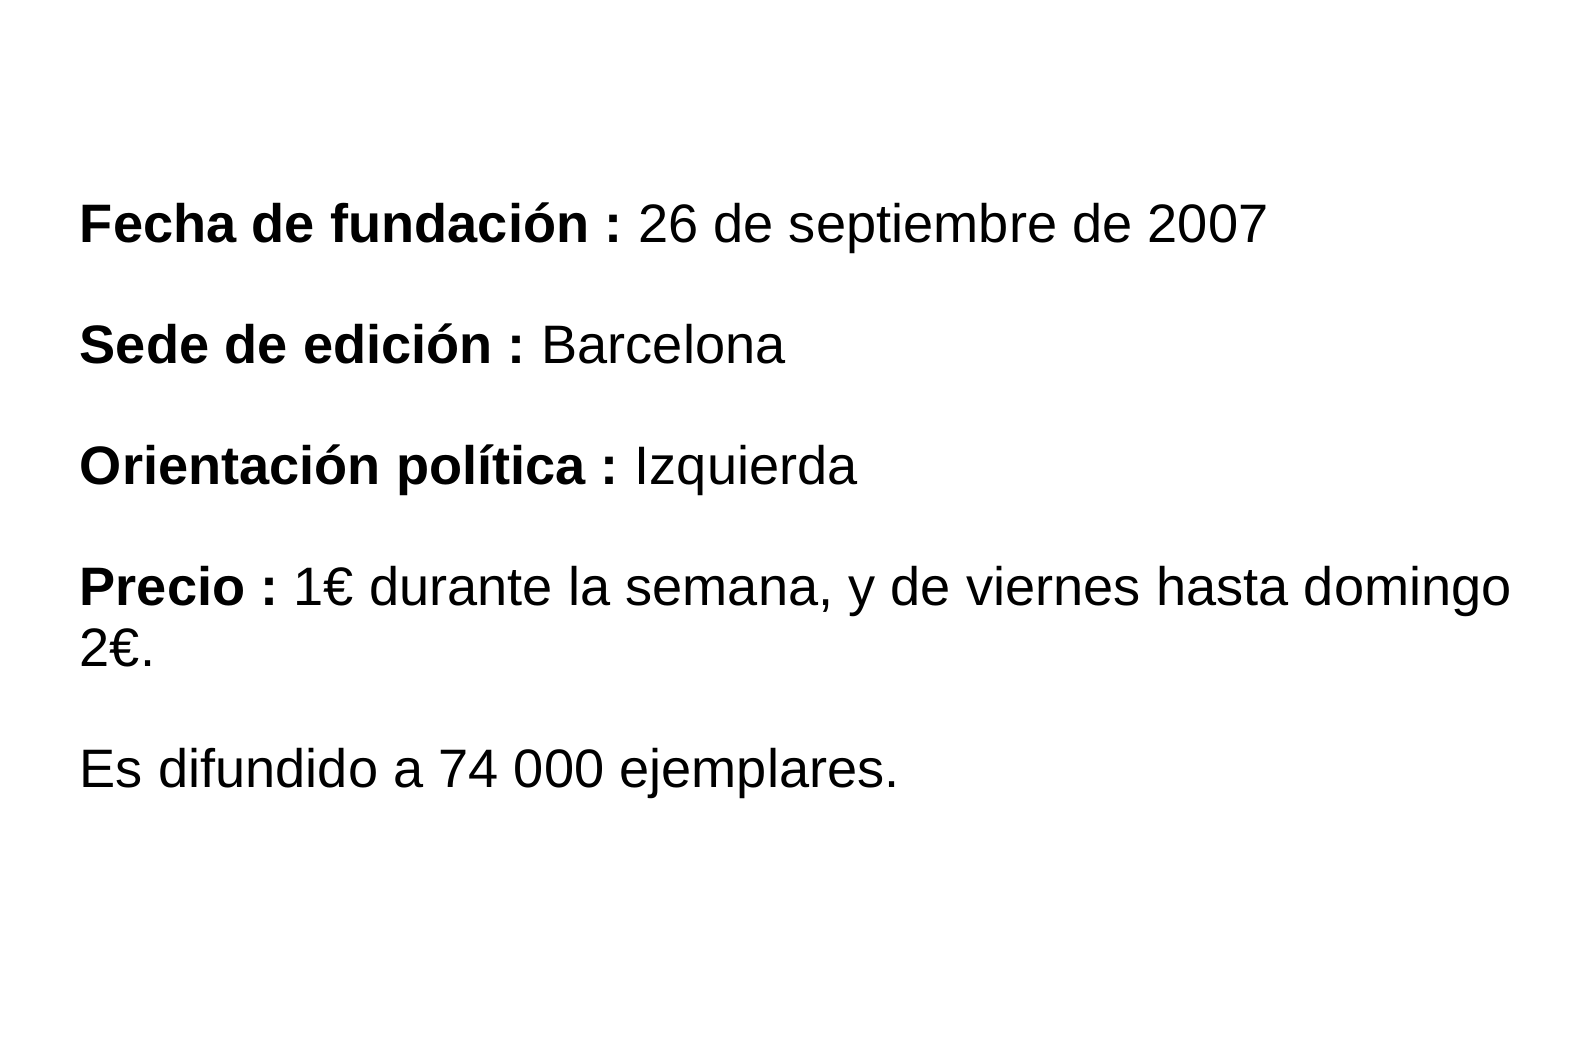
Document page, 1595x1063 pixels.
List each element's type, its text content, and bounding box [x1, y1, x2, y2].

subtitle Fecha de fundación : 26 de septiembre de 2007 Sede de edición : Barcelona Orientación política : Izquierda Precio : 1€ durante la semana, y de viernes hasta domingo 2€. Es difundido a 74 000 ejemplares. [79, 42, 1515, 951]
